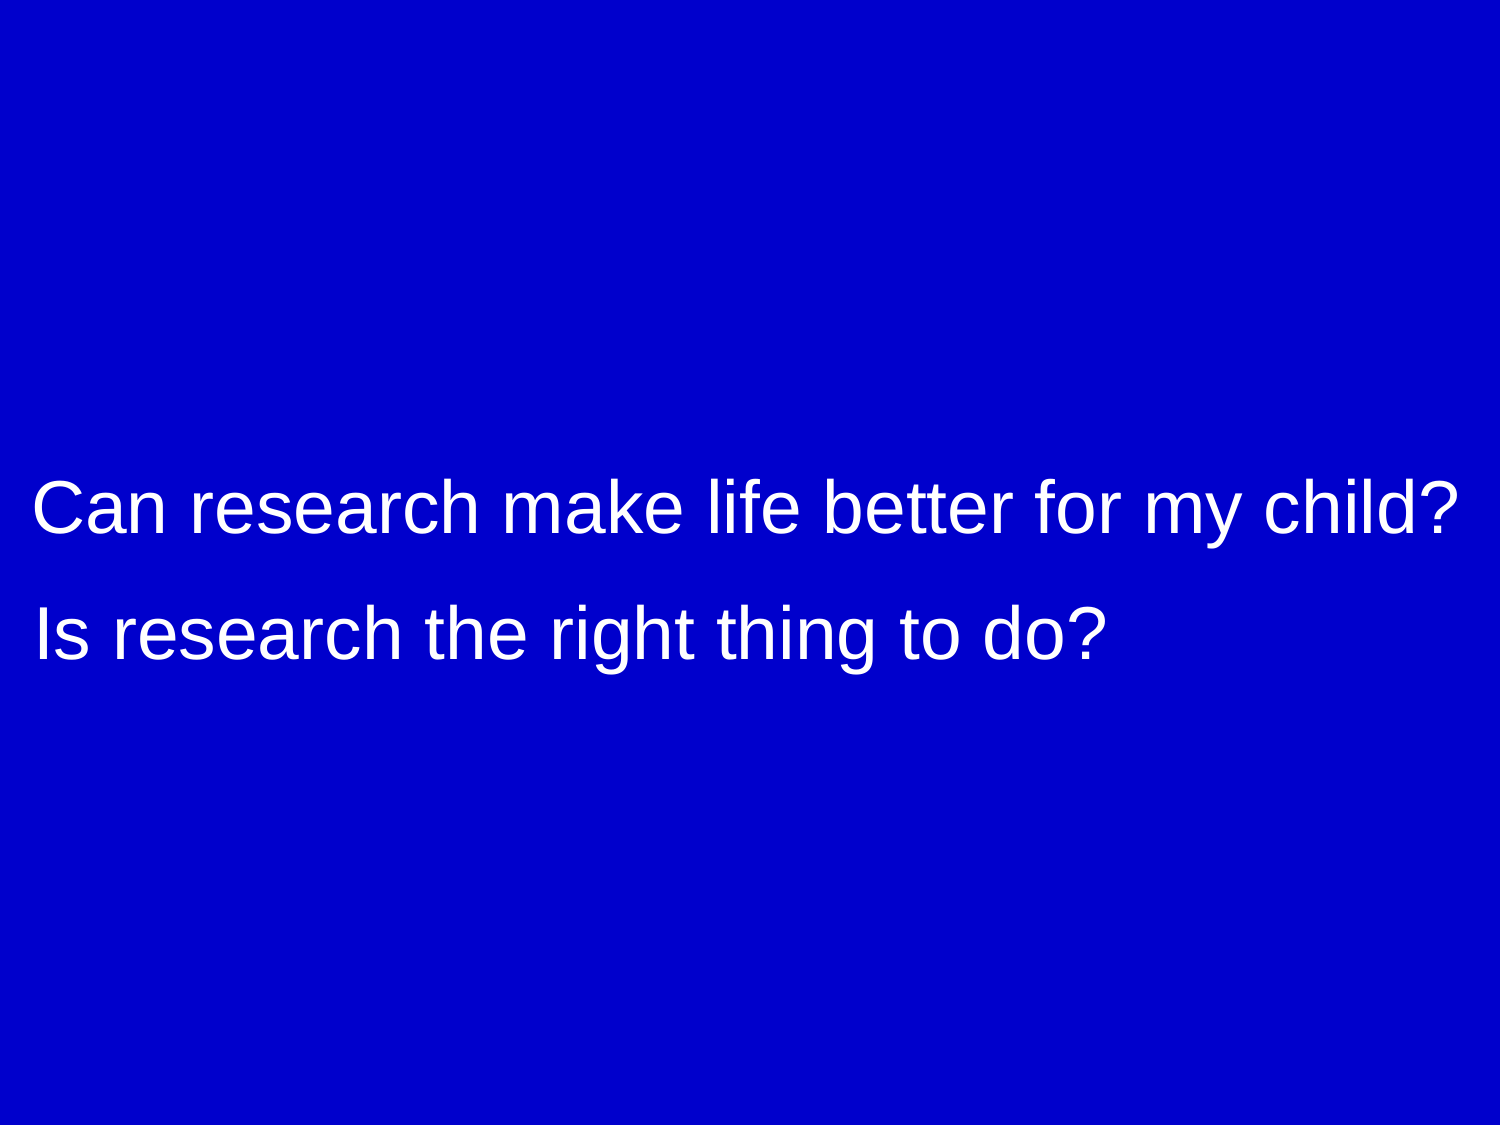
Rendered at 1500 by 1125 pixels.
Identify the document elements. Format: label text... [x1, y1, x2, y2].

title Can research make life better for my child? Is research the right thing to do? [16, 320, 1500, 780]
